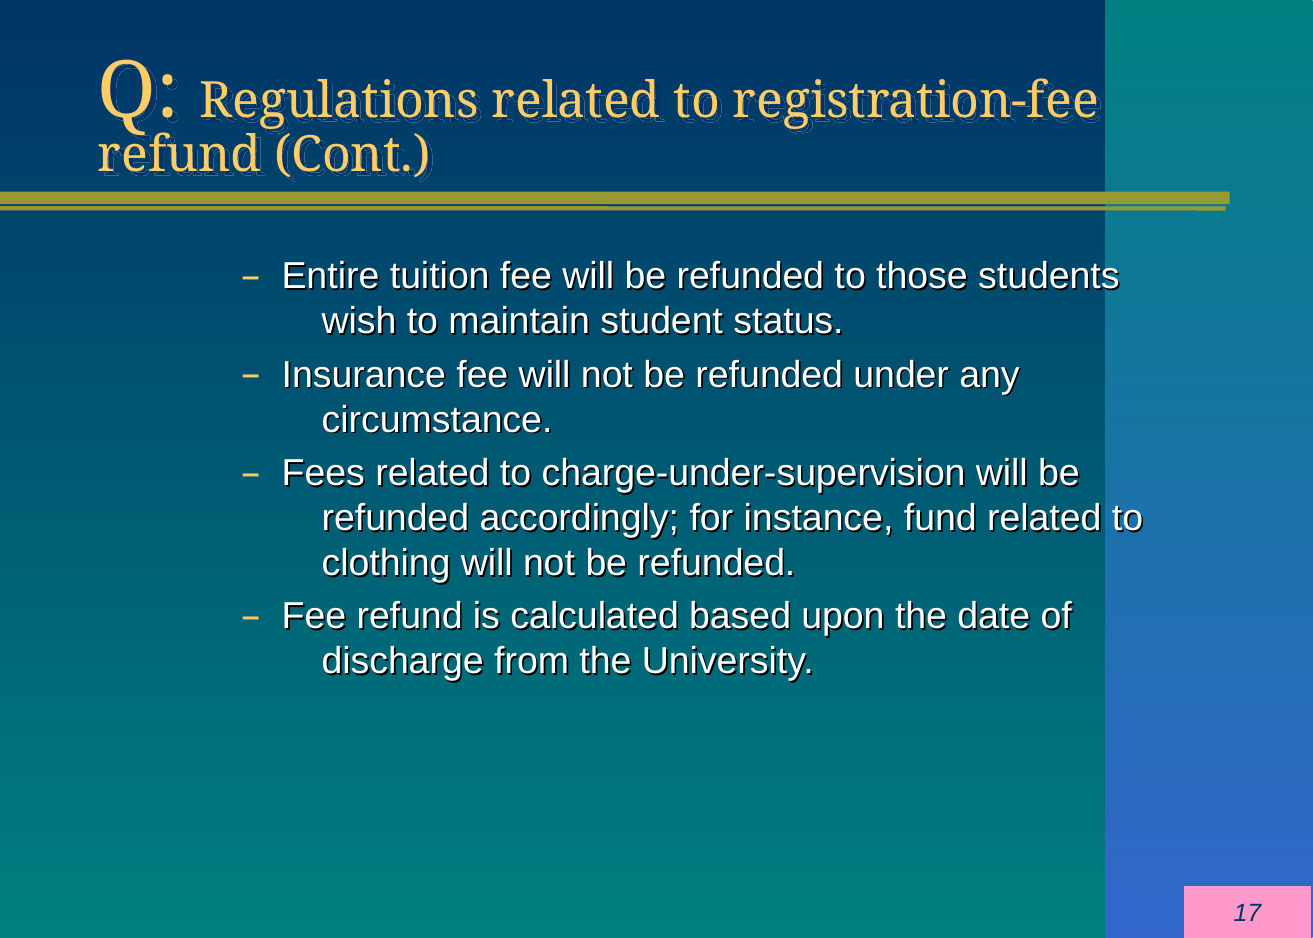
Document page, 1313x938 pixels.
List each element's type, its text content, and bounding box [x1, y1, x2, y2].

text_box 17 [1185, 887, 1310, 937]
list Entire tuition fee will be refunded to those students wish to maintain student status. Insurance fee will not be refunded under any circumstance. Fees related to charge-under-supervision will be refunded accordingly; for instance, fund related to clothing will not be refunded. Fee refund is calculated based upon the date of discharge from the University. [99, 244, 1201, 844]
text_box [1105, 0, 1313, 938]
title Q: Regulations related to registration-fee refund (Cont.) [84, 36, 1280, 188]
